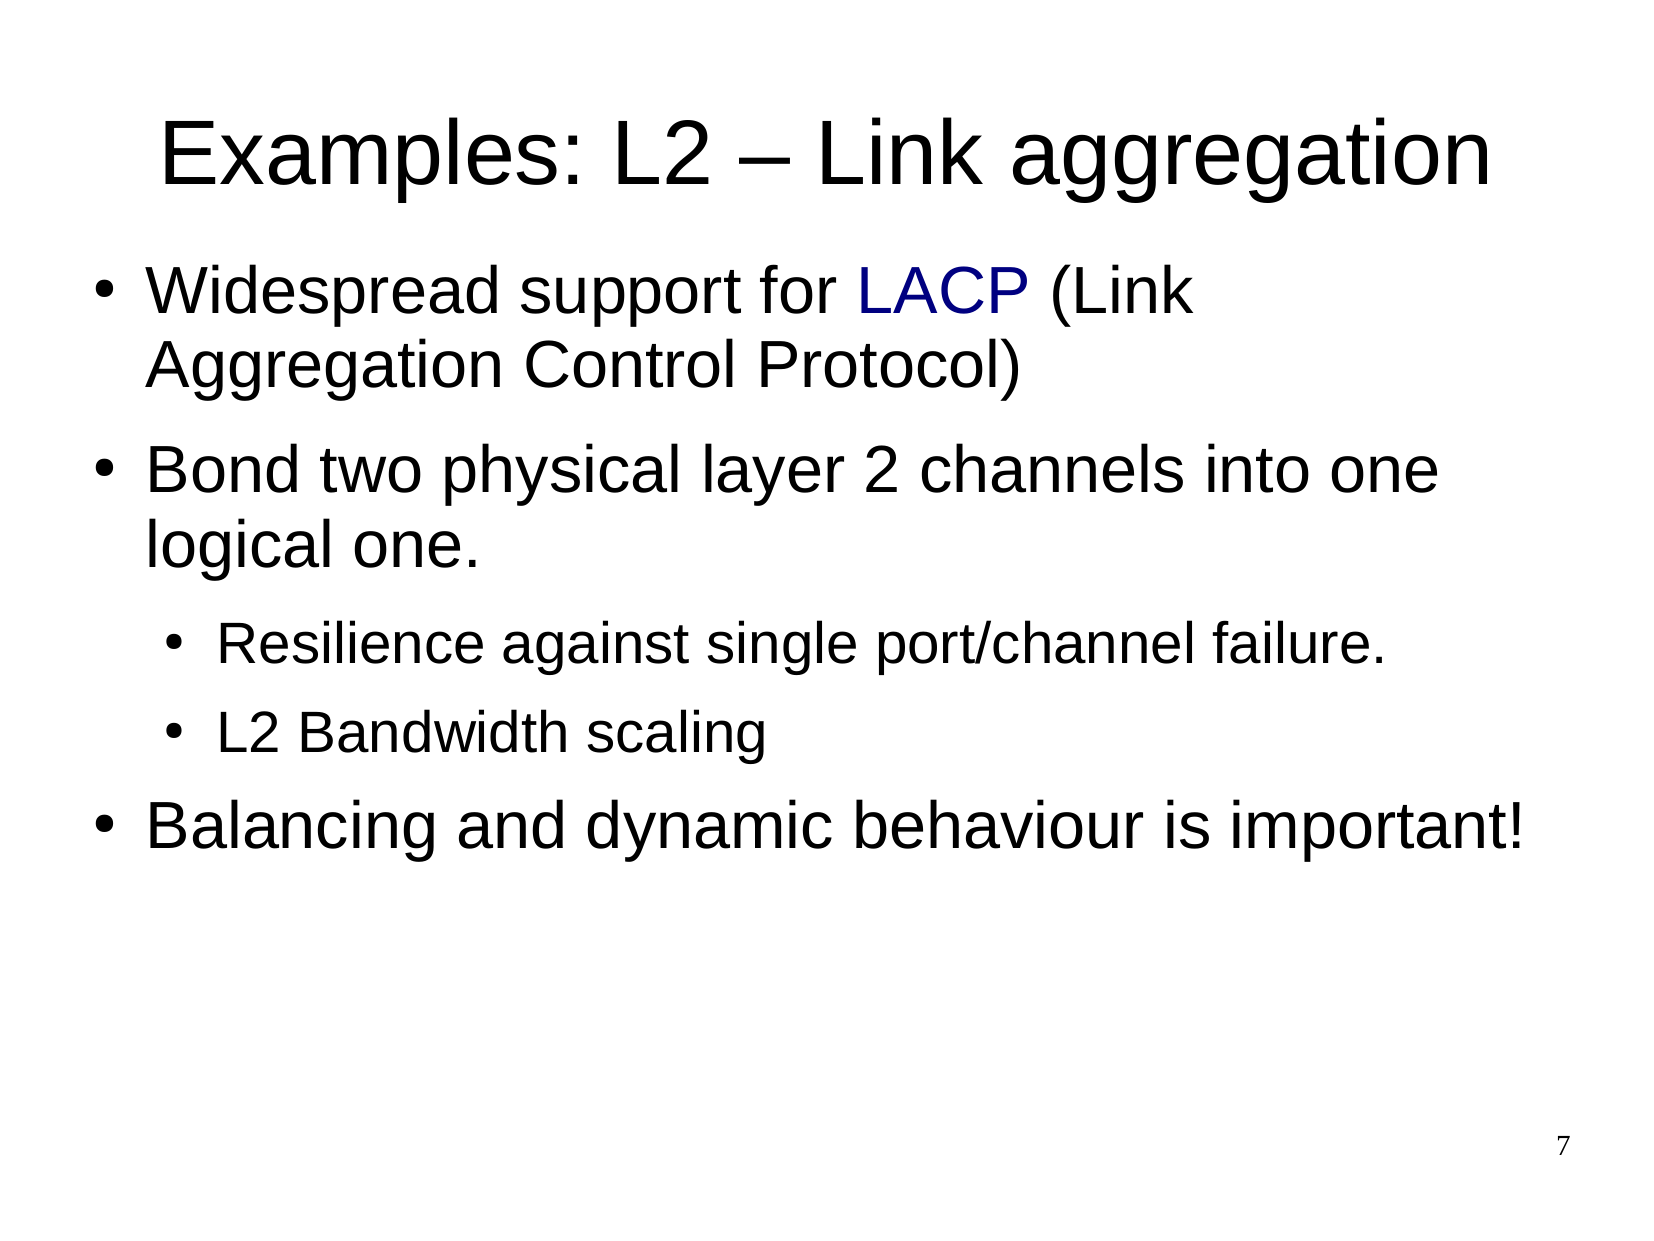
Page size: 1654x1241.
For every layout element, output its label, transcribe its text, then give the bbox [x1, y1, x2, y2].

title Examples: L2 – Link aggregation [82, 49, 1571, 257]
list Widespread support for LACP (Link Aggregation Control Protocol) Bond two physical layer 2 channels into one logical one. Resilience against single port/channel failure. L2 Bandwidth scaling Balancing and dynamic behaviour is important! [75, 252, 1538, 1088]
